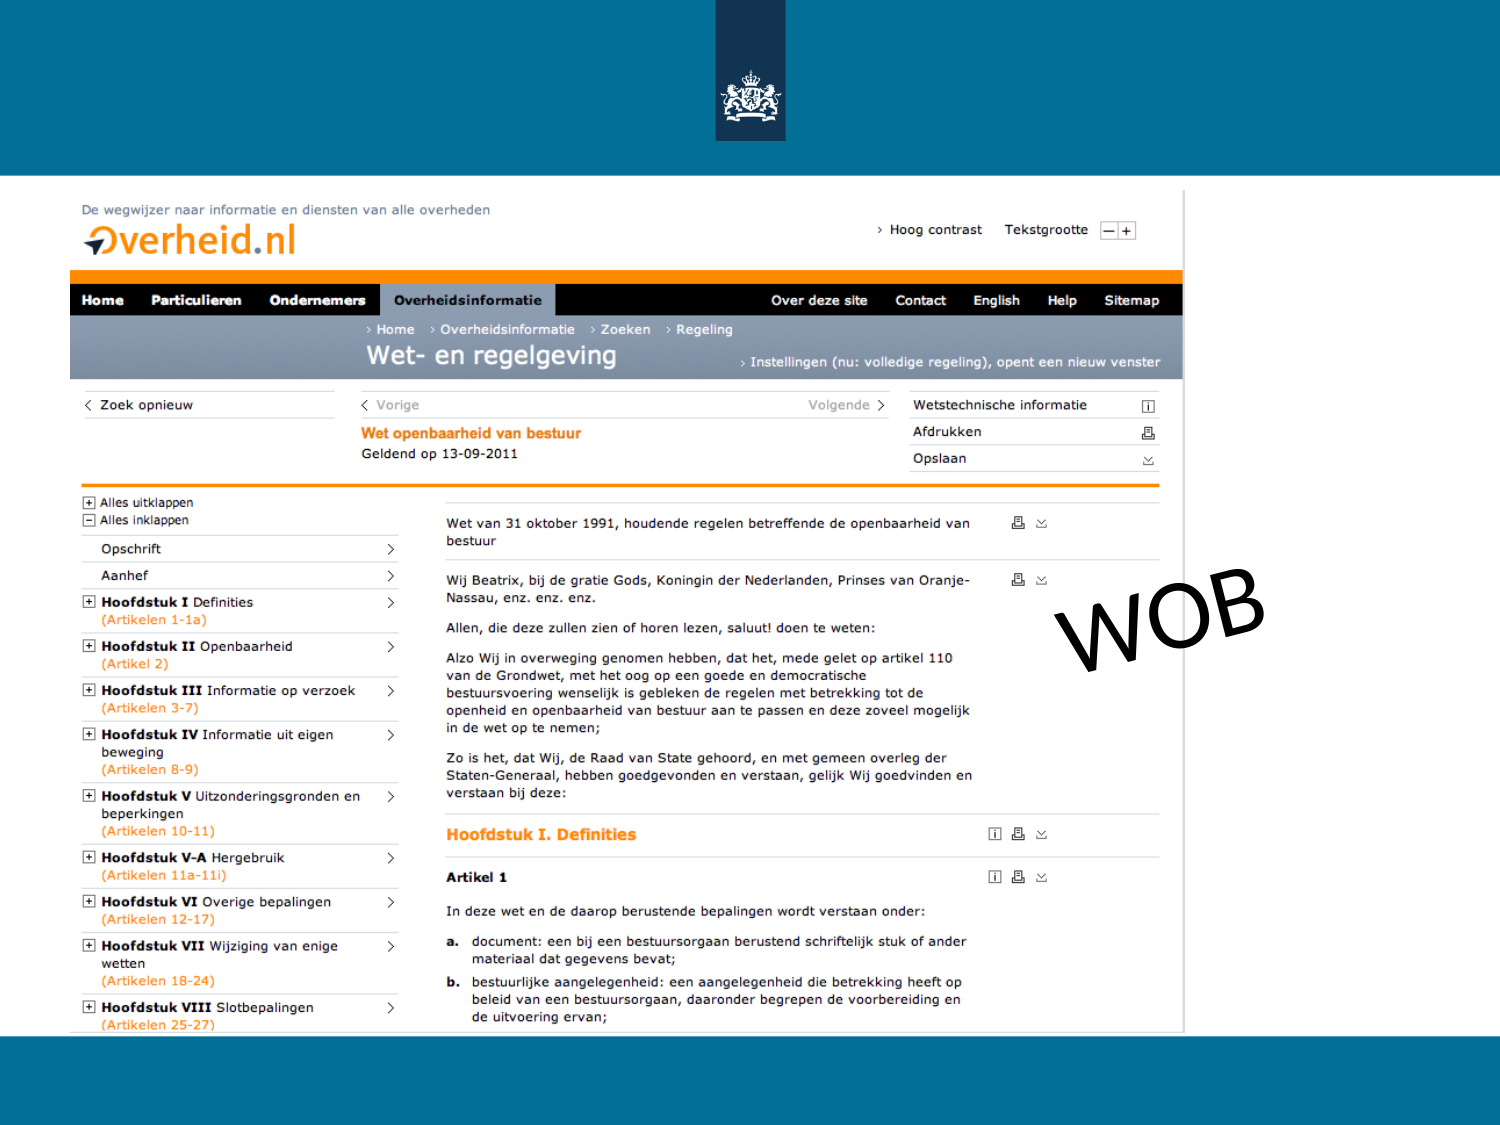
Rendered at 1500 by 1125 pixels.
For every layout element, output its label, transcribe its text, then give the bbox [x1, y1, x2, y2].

picture [717, 0, 785, 140]
text_box WOB [1036, 521, 1286, 705]
picture [70, 190, 1185, 1034]
